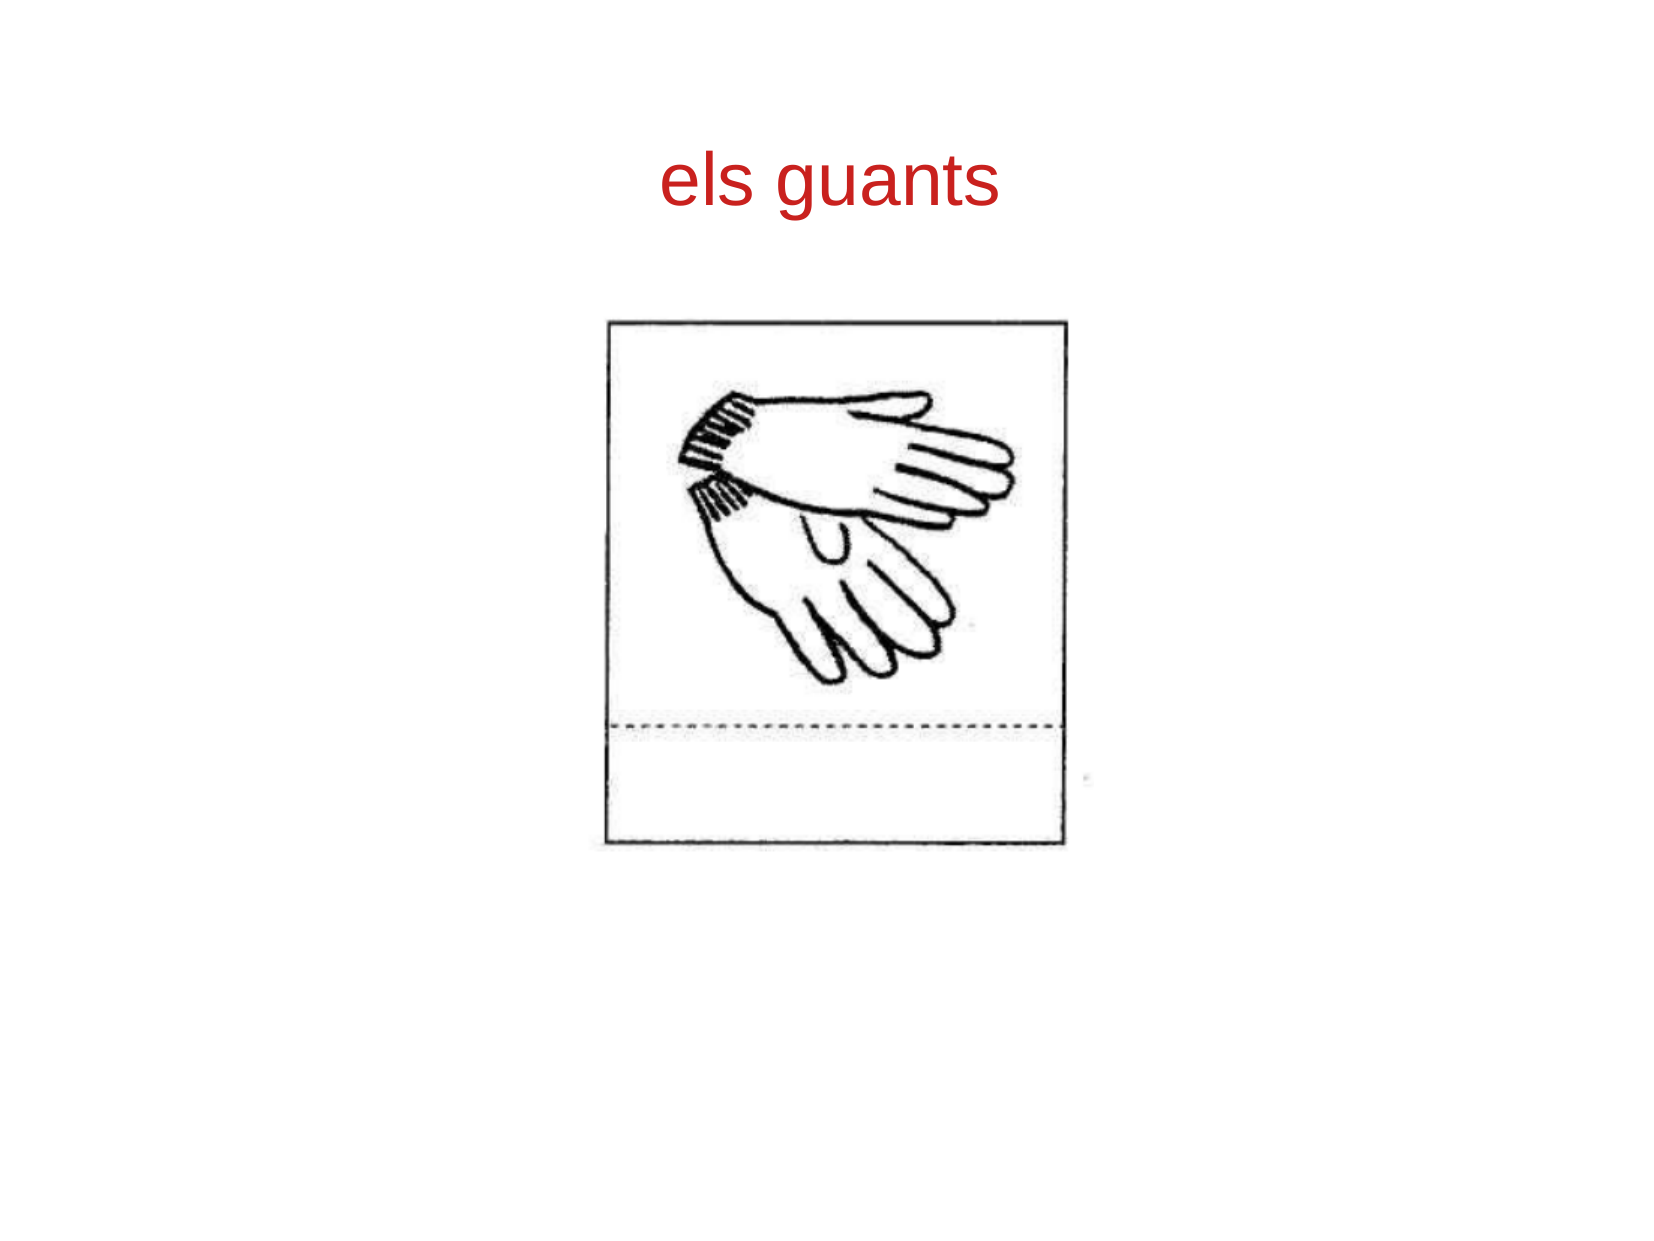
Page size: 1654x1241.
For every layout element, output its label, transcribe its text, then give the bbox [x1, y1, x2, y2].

text_box els guants [289, 94, 1371, 257]
picture [581, 291, 1094, 873]
